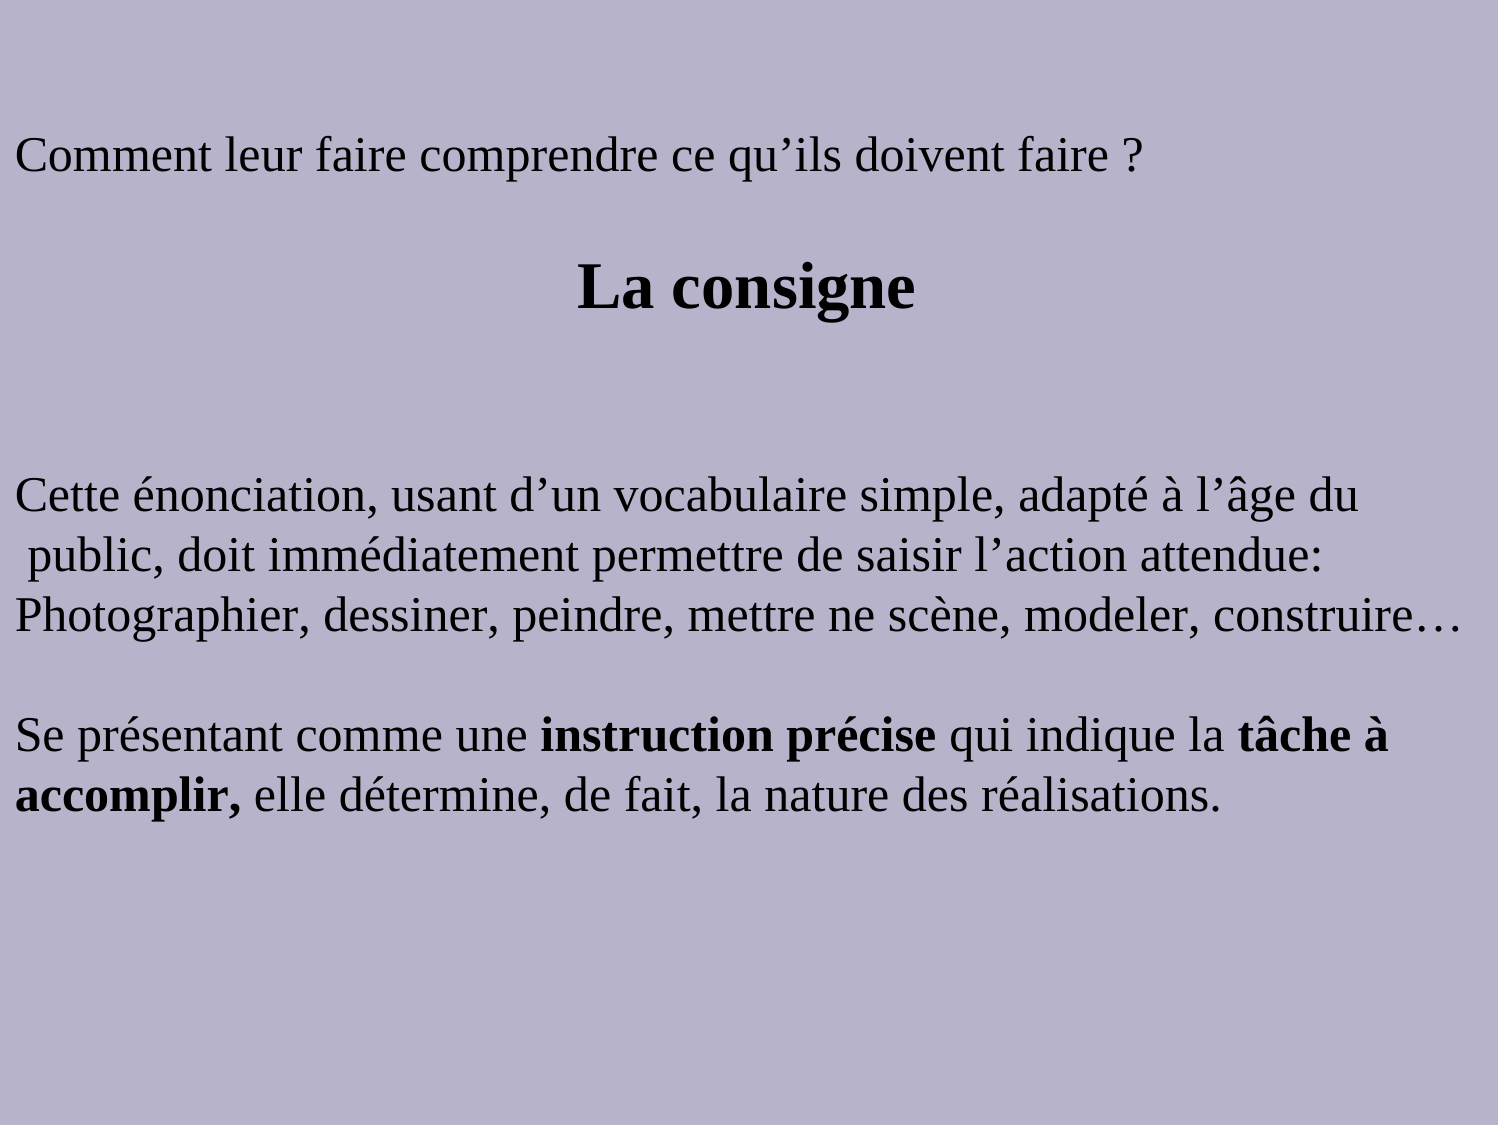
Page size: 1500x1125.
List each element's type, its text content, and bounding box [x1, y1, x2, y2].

text_box Comment leur faire comprendre ce qu’ils doivent faire ? La consigne Cette énonciation, usant d’un vocabulaire simple, adapté à l’âge du public, doit immédiatement permettre de saisir l’action attendue: Photographier, dessiner, peindre, mettre ne scène, modeler, construire… Se présentant comme une instruction précise qui indique la tâche à accomplir, elle détermine, de fait, la nature des réalisations. [0, 0, 1498, 1125]
